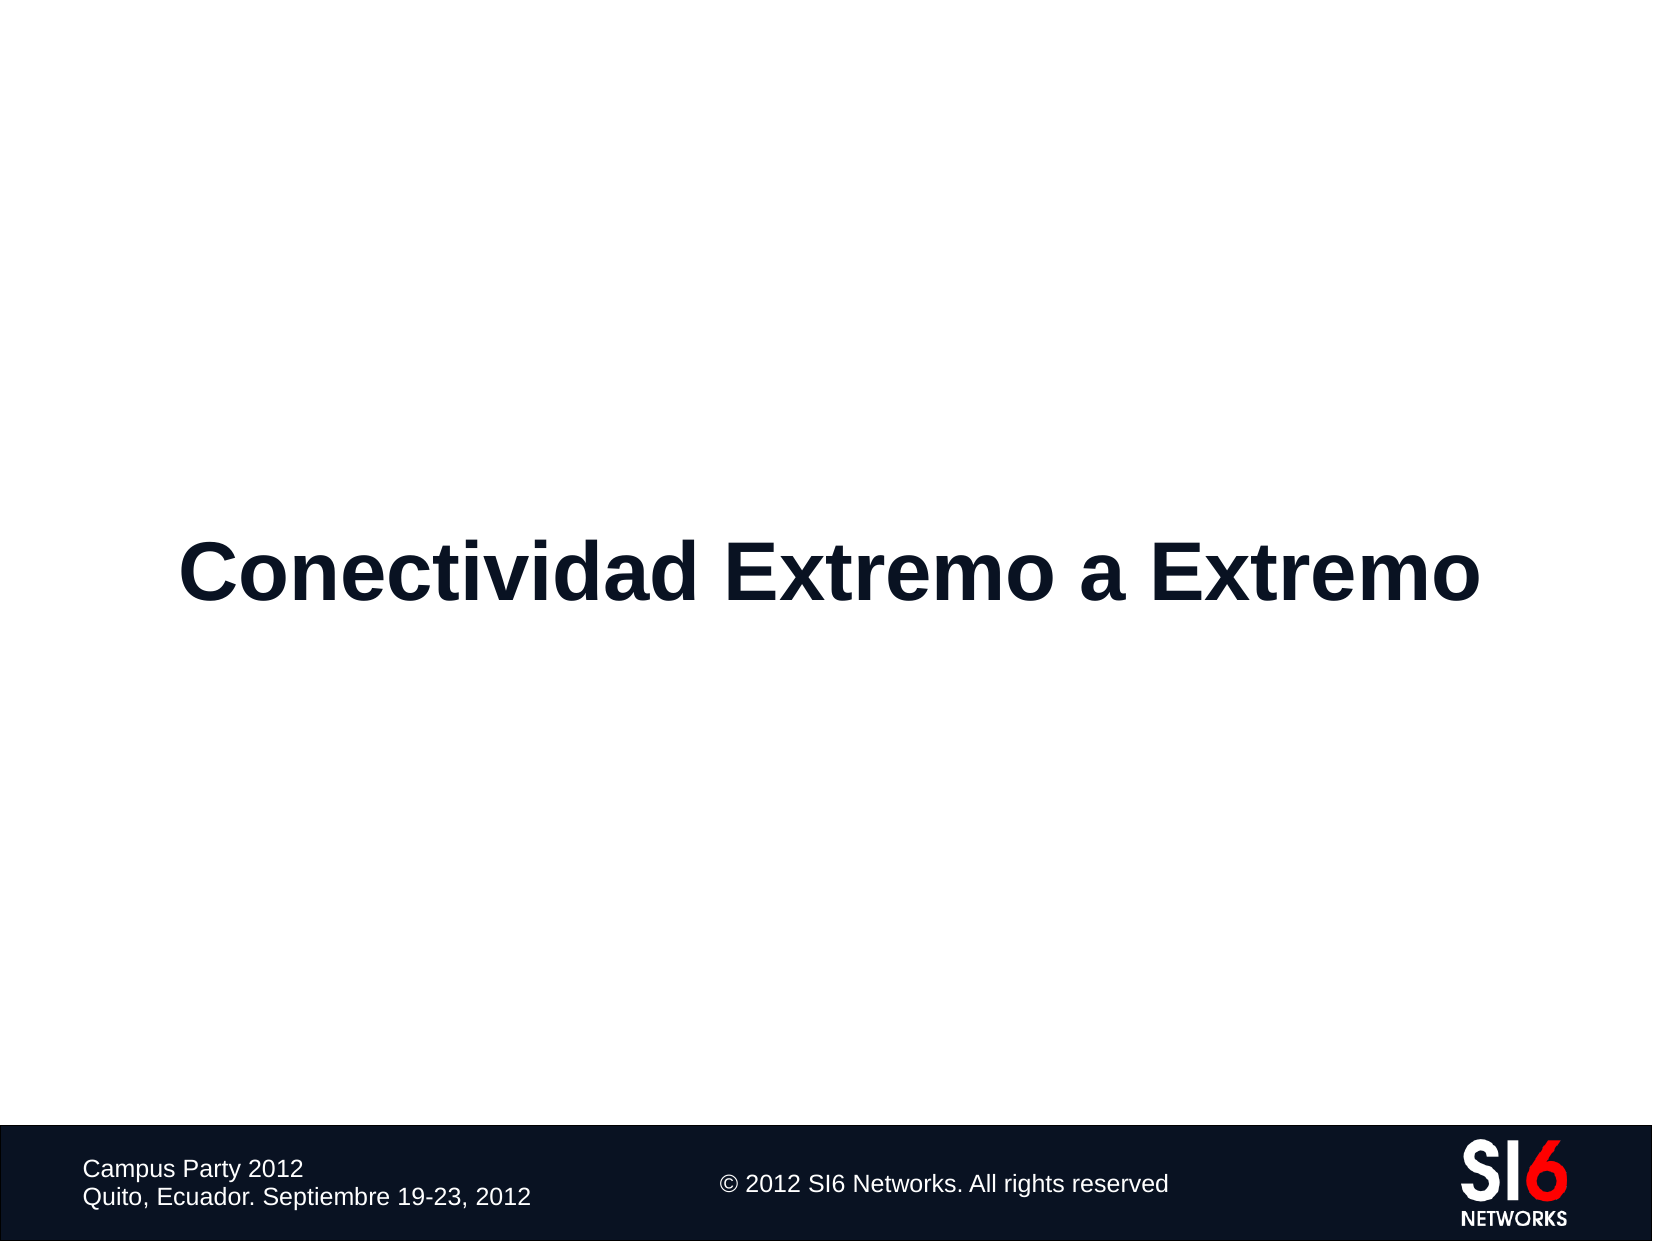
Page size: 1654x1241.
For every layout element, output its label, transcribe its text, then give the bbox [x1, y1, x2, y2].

title Conectividad Extremo a Extremo [86, 467, 1576, 676]
picture [1461, 1139, 1567, 1226]
